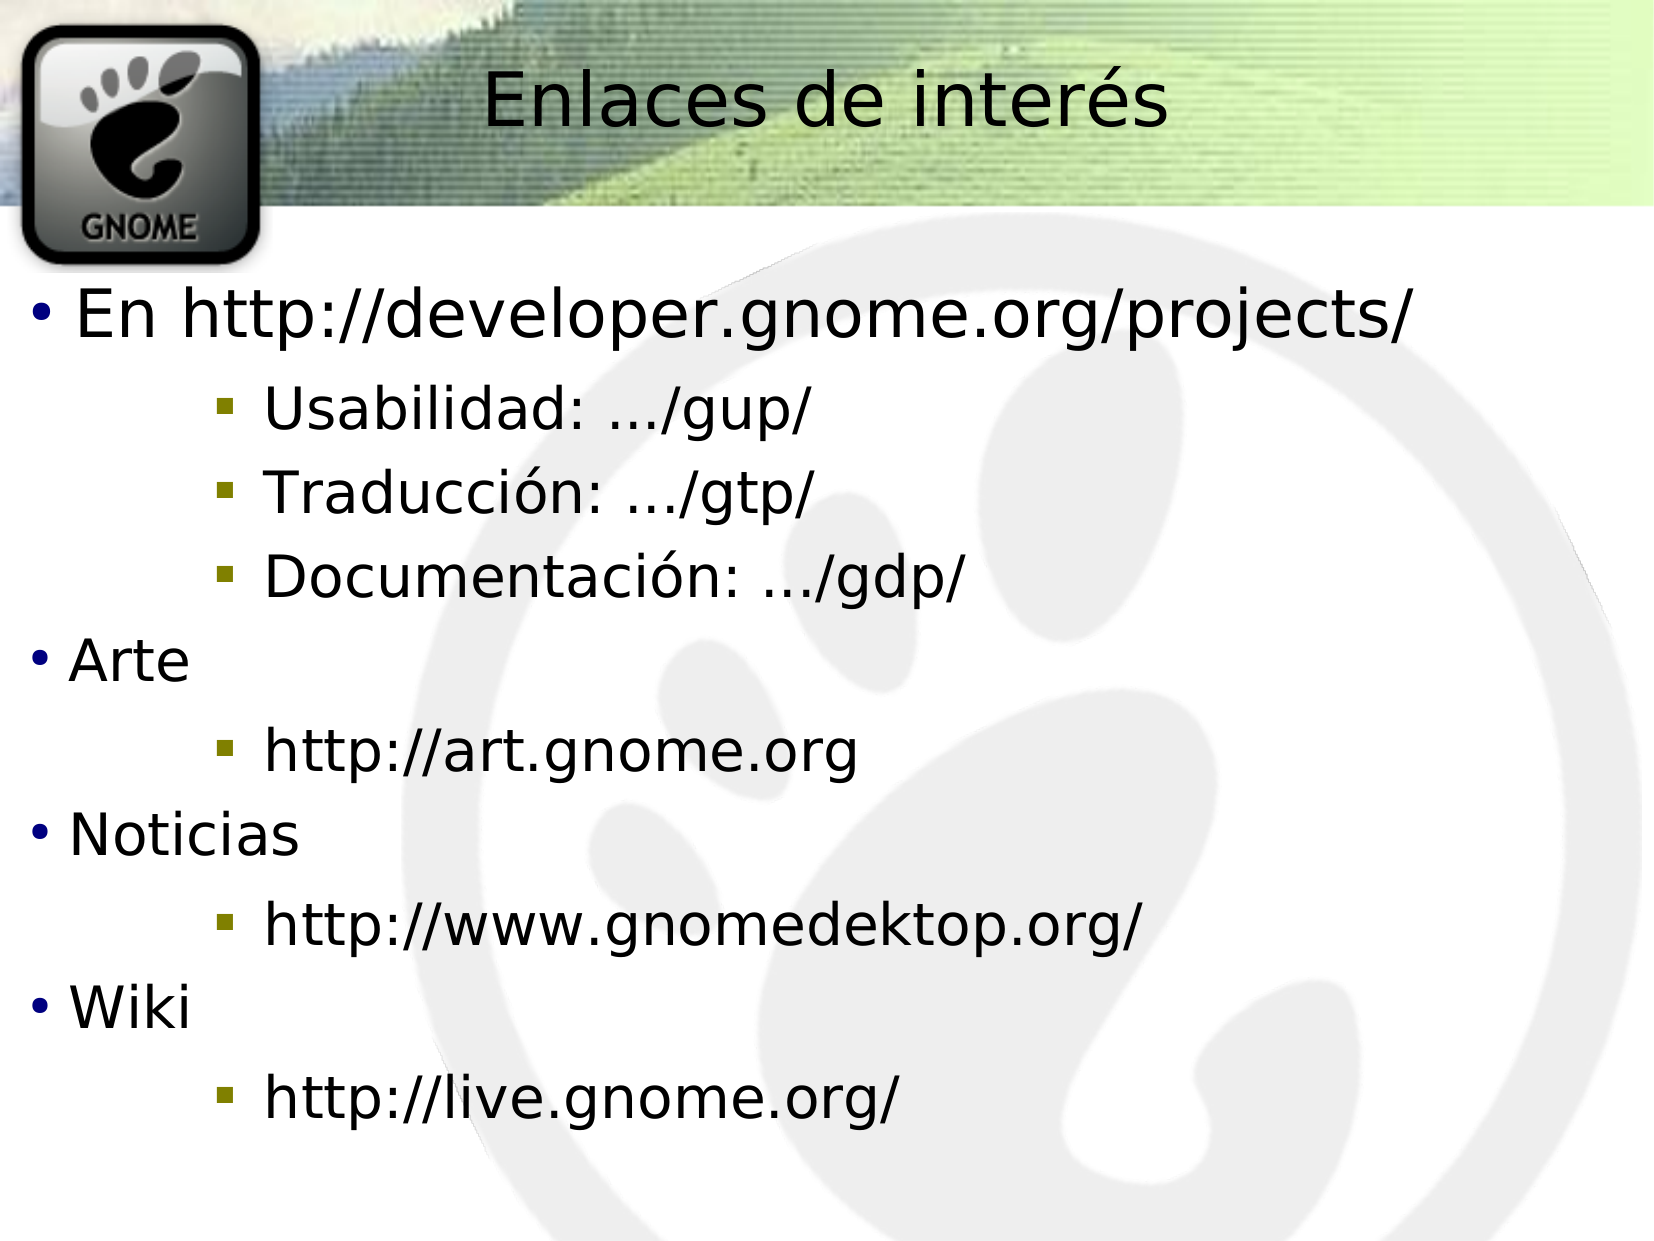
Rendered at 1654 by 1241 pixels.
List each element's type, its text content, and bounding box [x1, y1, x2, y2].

list En http://developer.gnome.org/projects/ Usabilidad: .../gup/ Traducción: .../gtp/ Documentación: .../gdp/ Arte http://art.gnome.org Noticias http://www.gnomedektop.org/ Wiki http://live.gnome.org/ [29, 280, 1595, 1240]
picture [0, 0, 1654, 1241]
title Enlaces de interés [0, 0, 1653, 206]
